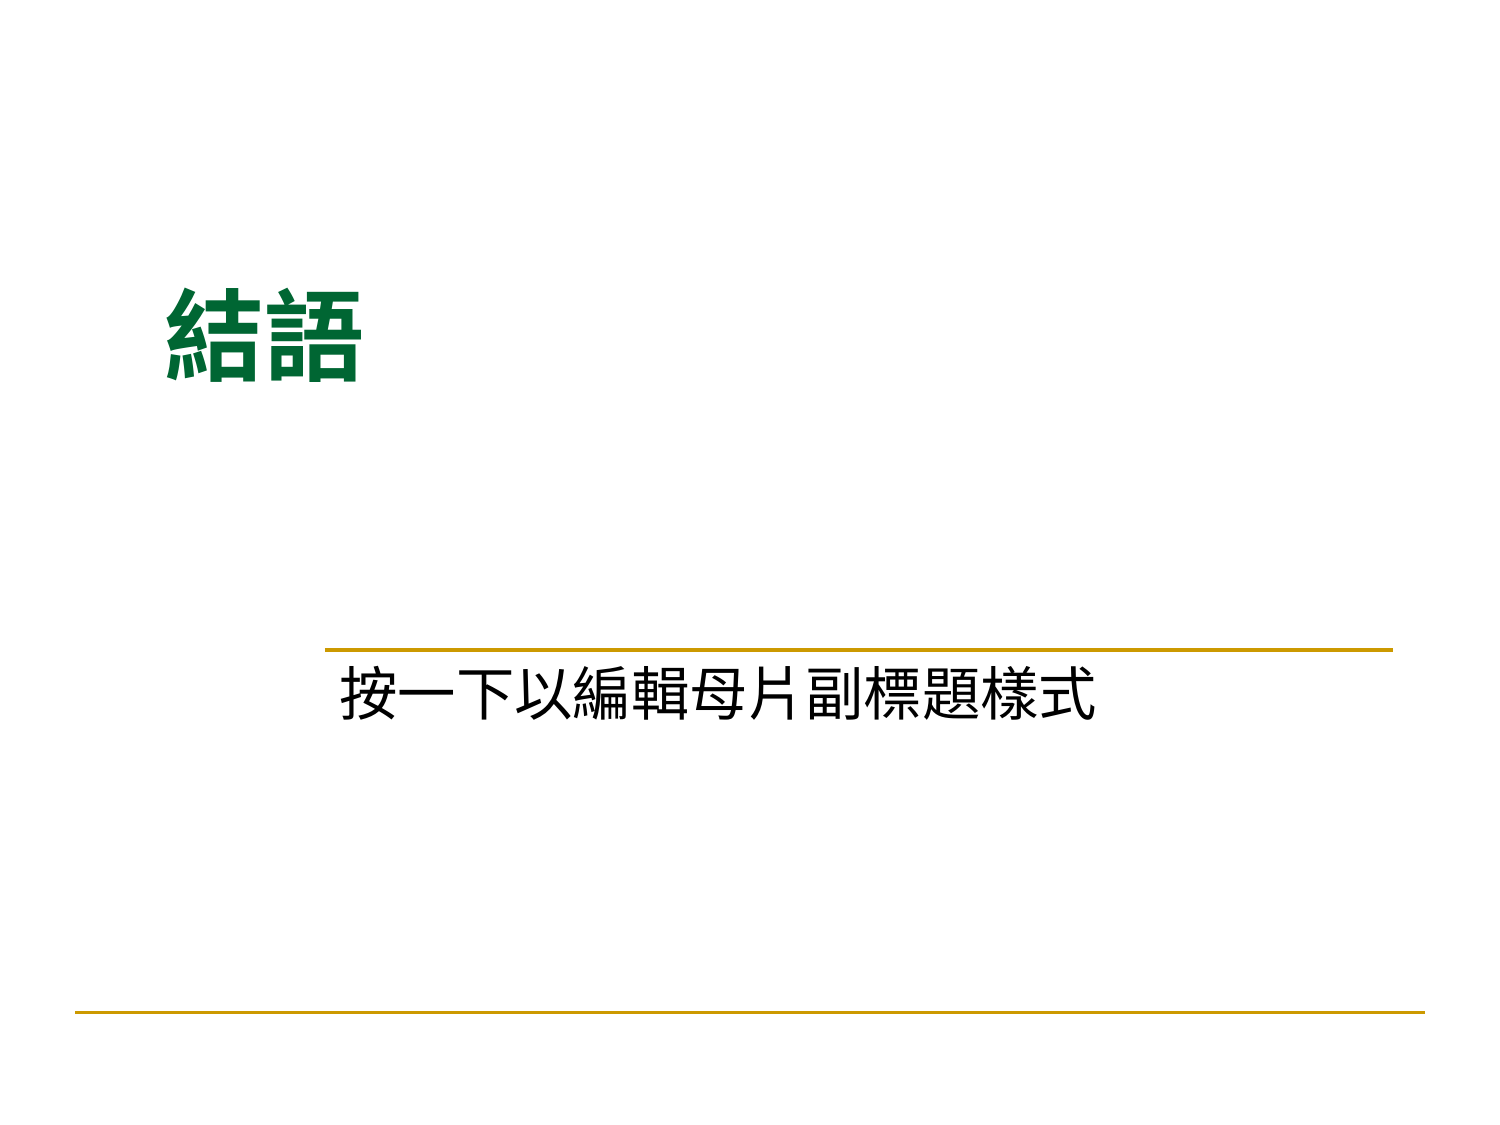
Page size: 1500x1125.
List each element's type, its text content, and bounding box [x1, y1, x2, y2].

title 結語 [150, 249, 1401, 538]
